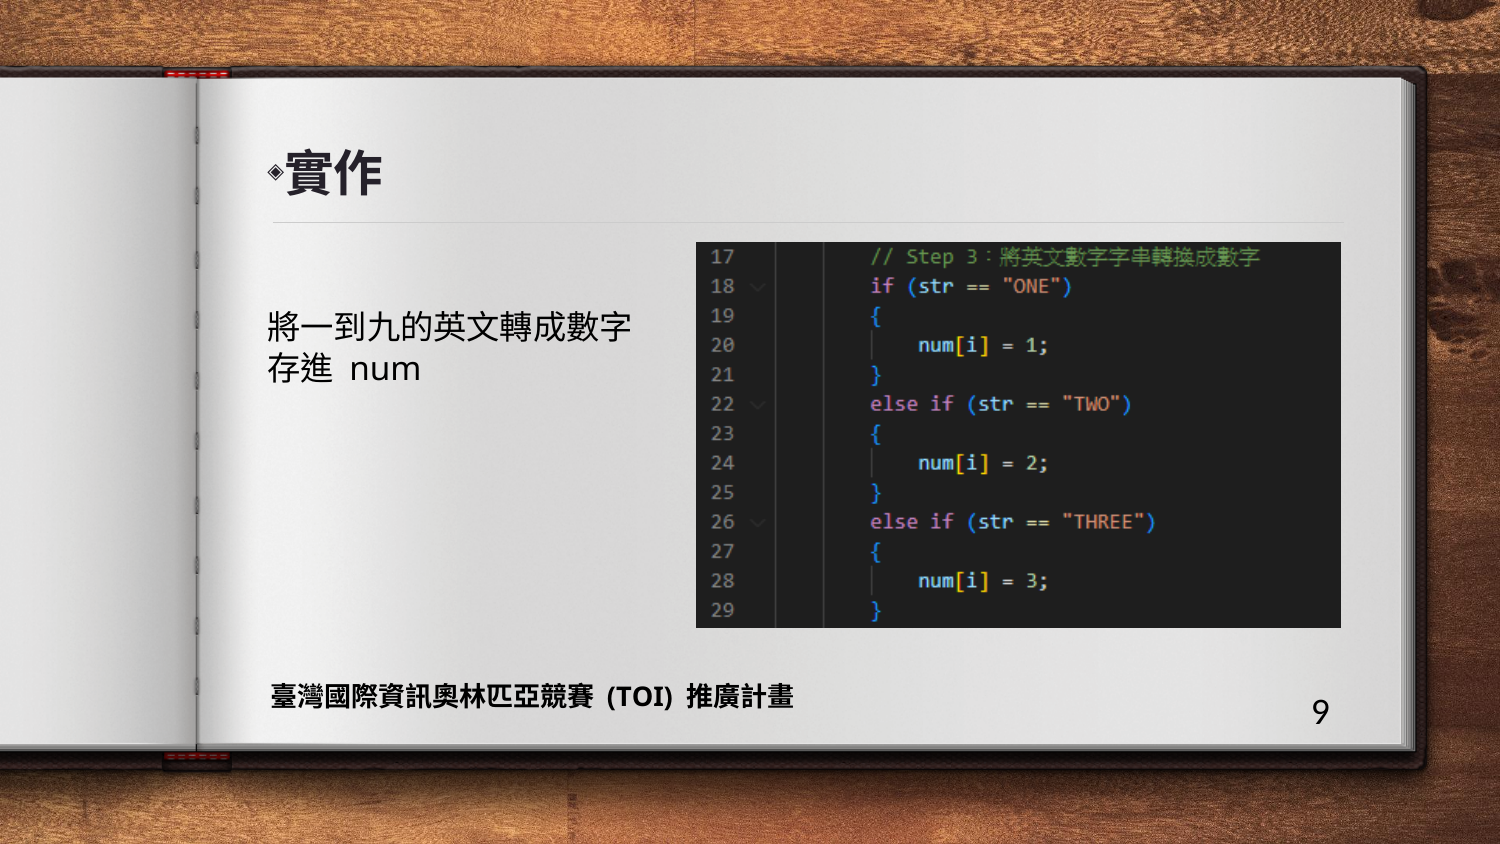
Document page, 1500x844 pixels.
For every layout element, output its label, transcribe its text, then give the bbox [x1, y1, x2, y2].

text_box 將一到九的英文轉成數字存進 num [252, 299, 664, 396]
picture [696, 242, 1341, 628]
text_box [1295, 672, 1386, 737]
list 實作 [252, 126, 1194, 216]
